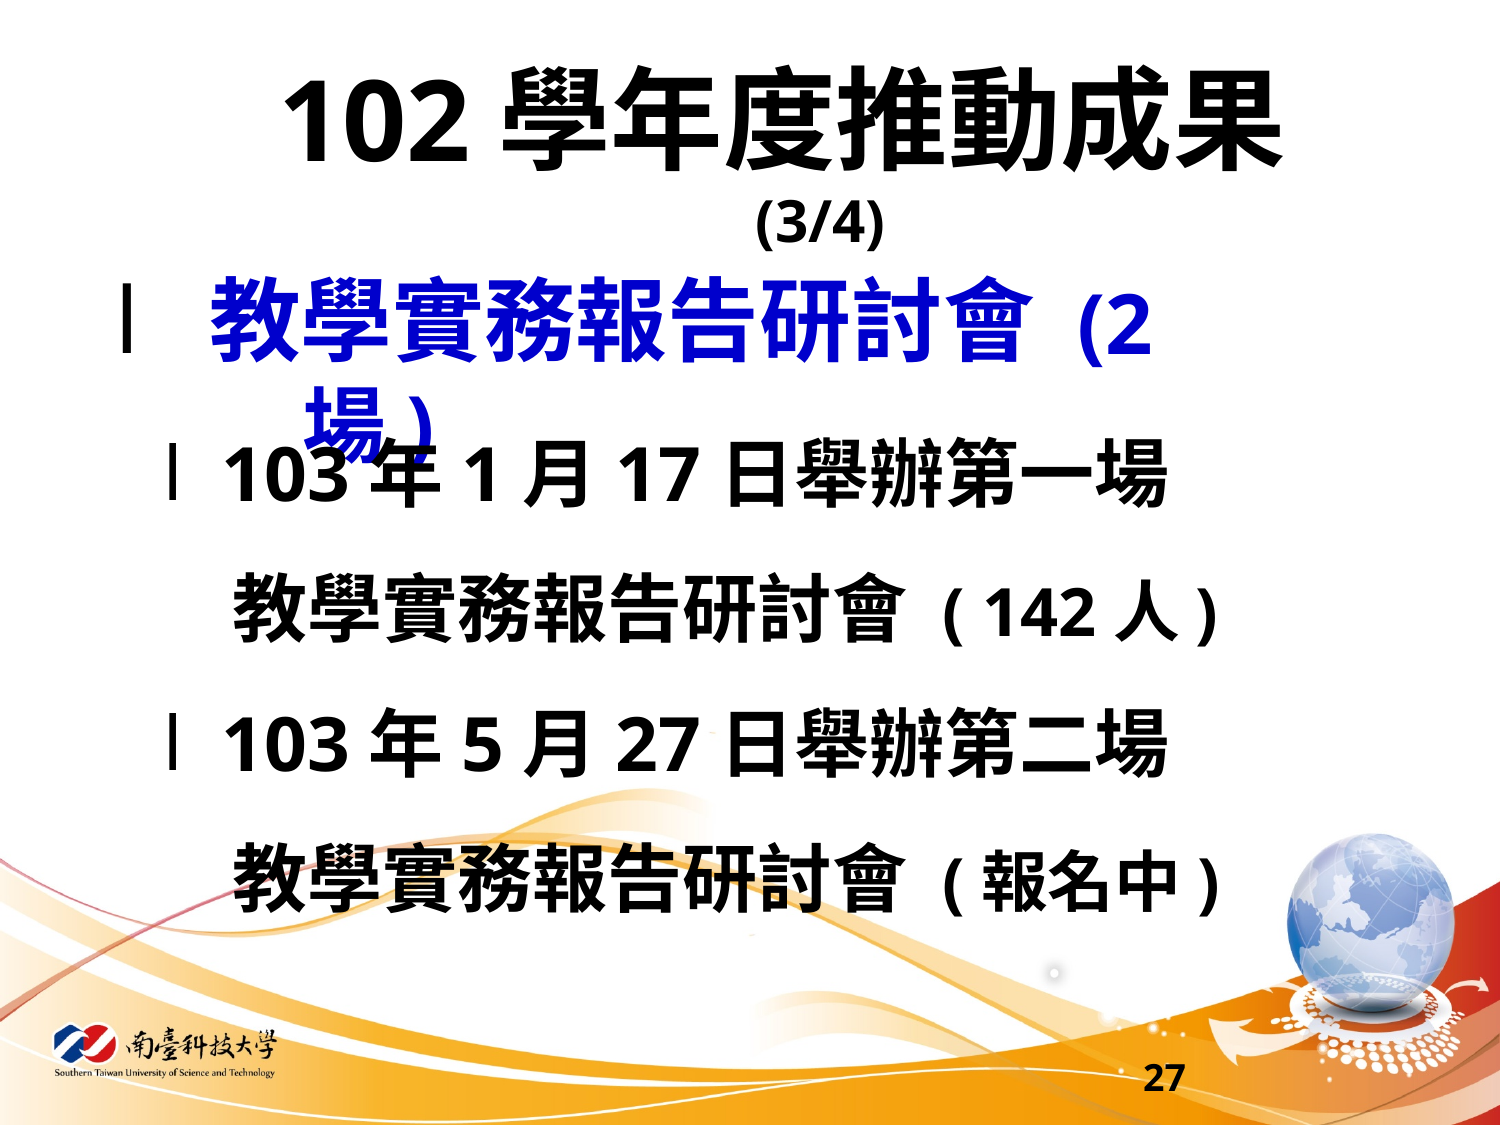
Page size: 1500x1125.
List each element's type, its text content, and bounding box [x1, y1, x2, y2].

subtitle 教學實務報告研討會 (2場) [100, 255, 1270, 390]
text_box 27 [1128, 1046, 1479, 1107]
title 102學年度推動成果 (3/4) [183, 30, 1459, 273]
text_box 103年1月17日舉辦第一場 教學實務報告研討會 ( 142人) 103年5月27日舉辦第二場 教學實務報告研討會 (報名中) [149, 373, 1435, 929]
